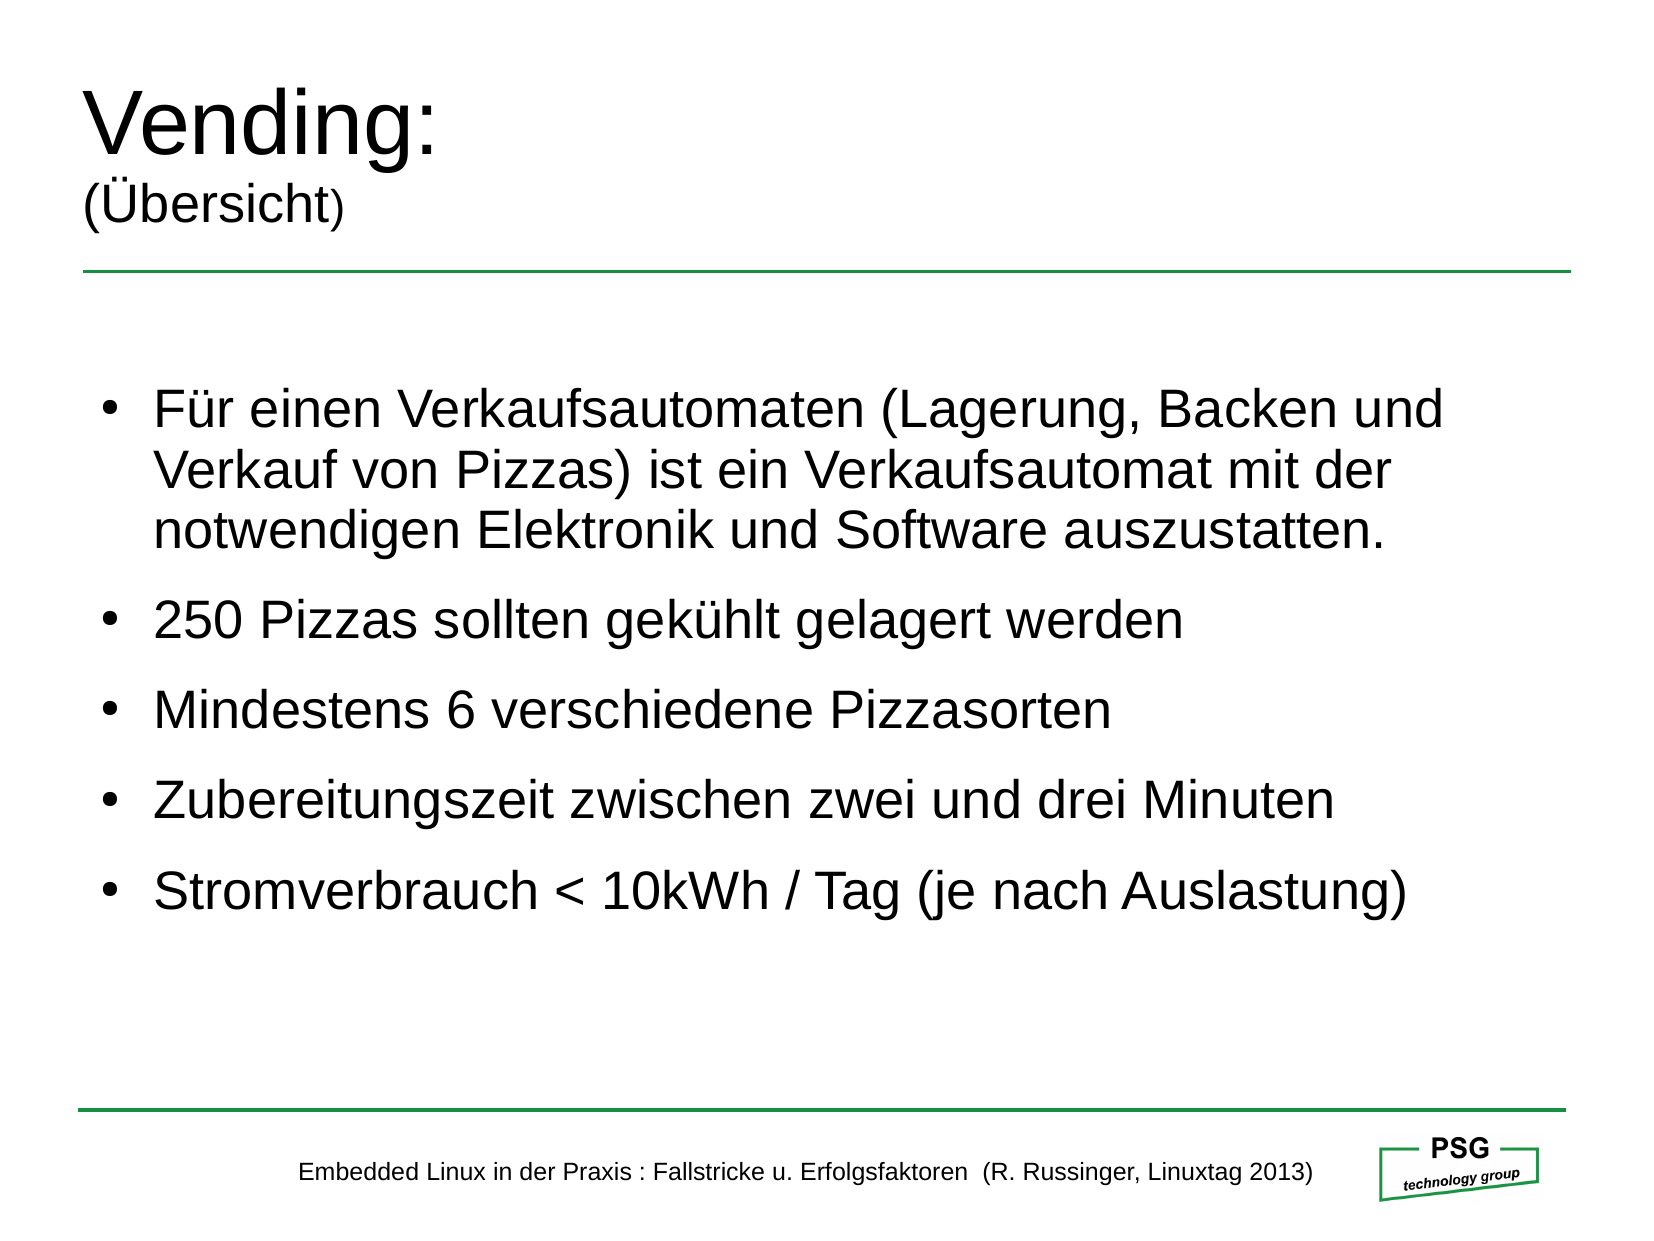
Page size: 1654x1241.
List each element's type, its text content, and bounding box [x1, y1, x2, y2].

title Vending: (Übersicht) [82, 49, 1571, 257]
list Für einen Verkaufsautomaten (Lagerung, Backen und Verkauf von Pizzas) ist ein Verkaufsautomat mit der notwendigen Elektronik und Software auszustatten. 250 Pizzas sollten gekühlt gelagert werden Mindestens 6 verschiedene Pizzasorten Zubereitungszeit zwischen zwei und drei Minuten Stromverbrauch < 10kWh / Tag (je nach Auslastung) [82, 378, 1538, 963]
picture [1375, 1134, 1543, 1205]
